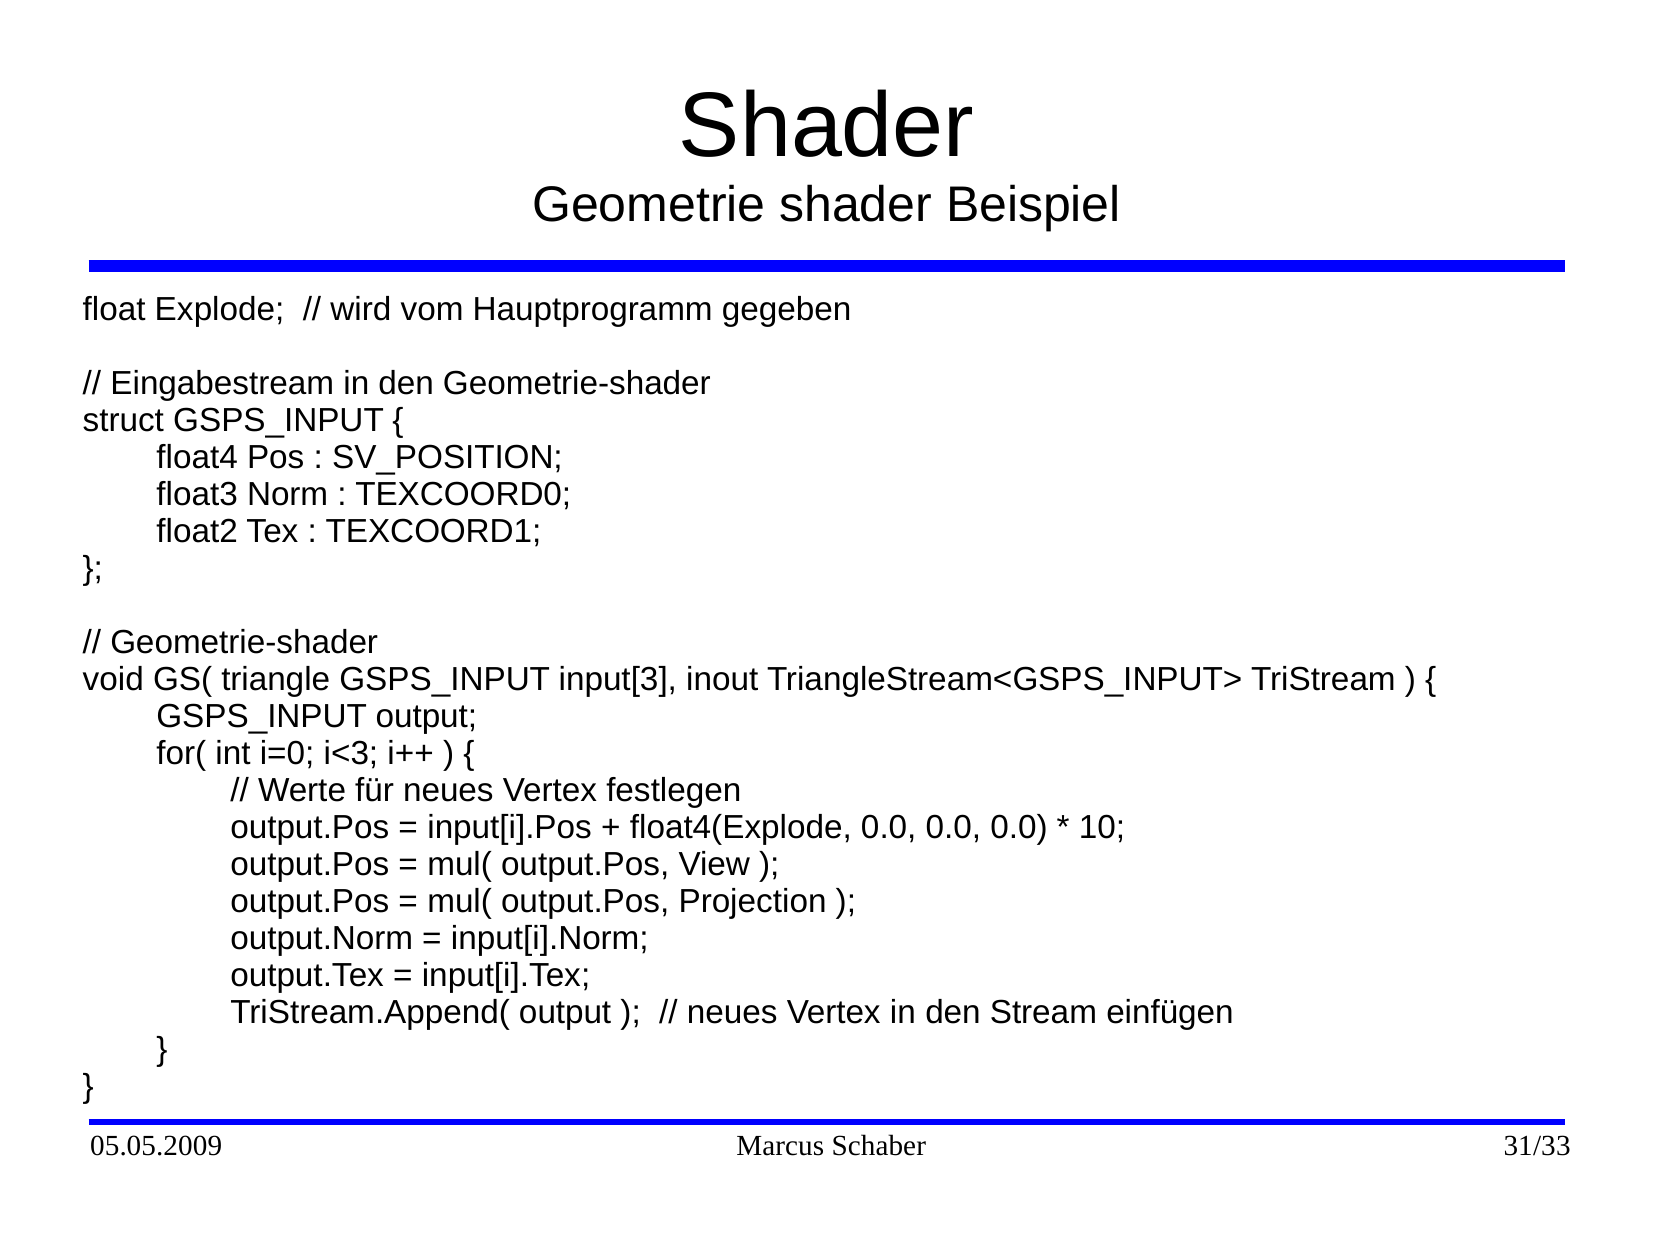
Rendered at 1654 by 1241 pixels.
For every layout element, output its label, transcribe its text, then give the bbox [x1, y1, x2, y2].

list float Explode; // wird vom Hauptprogramm gegeben // Eingabestream in den Geometrie-shader struct GSPS_INPUT { float4 Pos : SV_POSITION; float3 Norm : TEXCOORD0; float2 Tex : TEXCOORD1; }; // Geometrie-shader void GS( triangle GSPS_INPUT input[3], inout TriangleStream<GSPS_INPUT> TriStream ) { GSPS_INPUT output; for( int i=0; i<3; i++ ) { // Werte für neues Vertex festlegen output.Pos = input[i].Pos + float4(Explode, 0.0, 0.0, 0.0) * 10; output.Pos = mul( output.Pos, View ); output.Pos = mul( output.Pos, Projection ); output.Norm = input[i].Norm; output.Tex = input[i].Tex; TriStream.Append( output ); // neues Vertex in den Stream einfügen } } [82, 290, 1571, 1111]
title Shader Geometrie shader Beispiel [82, 56, 1571, 250]
